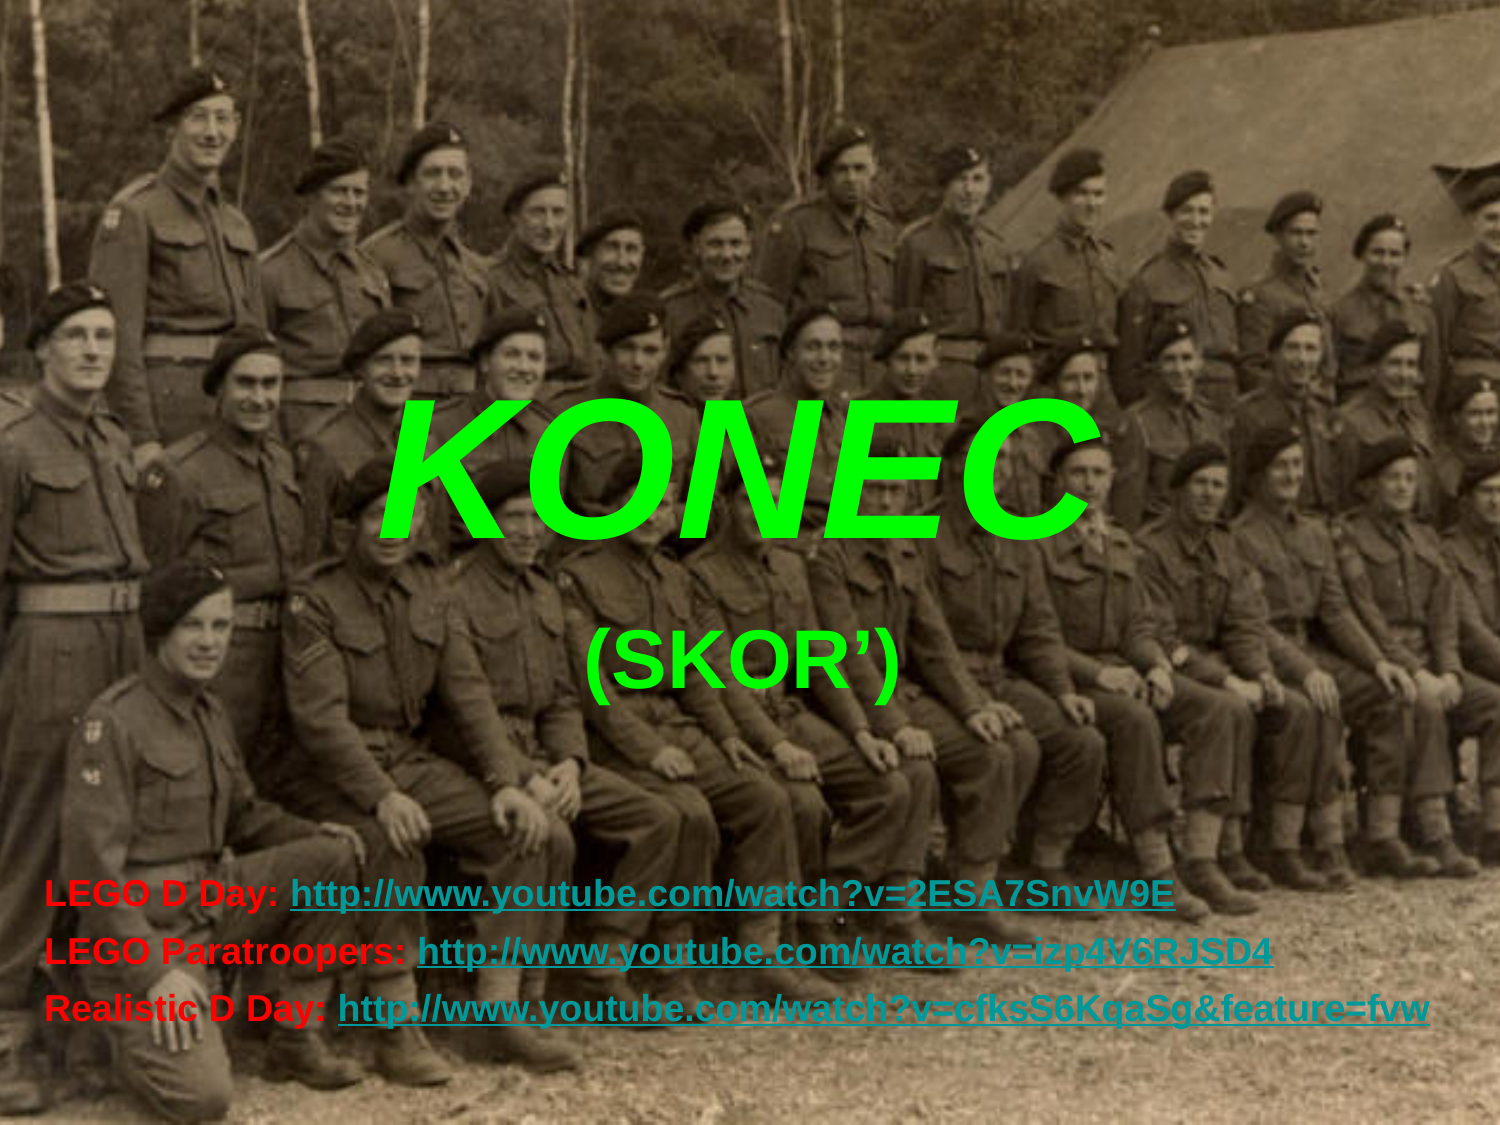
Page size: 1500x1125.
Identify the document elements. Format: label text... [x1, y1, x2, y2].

text_box LEGO D Day: http://www.youtube.com/watch?v=2ESA7SnvW9E LEGO Paratroopers: http://www.youtube.com/watch?v=izp4V6RJSD4 Realistic D Day: http://www.youtube.com/watch?v=cfksS6KqaSg&feature=fvw [29, 861, 1459, 1095]
subtitle (SKOR’) [218, 597, 1269, 728]
picture [0, 0, 1500, 1125]
title KONEC [100, 338, 1376, 580]
